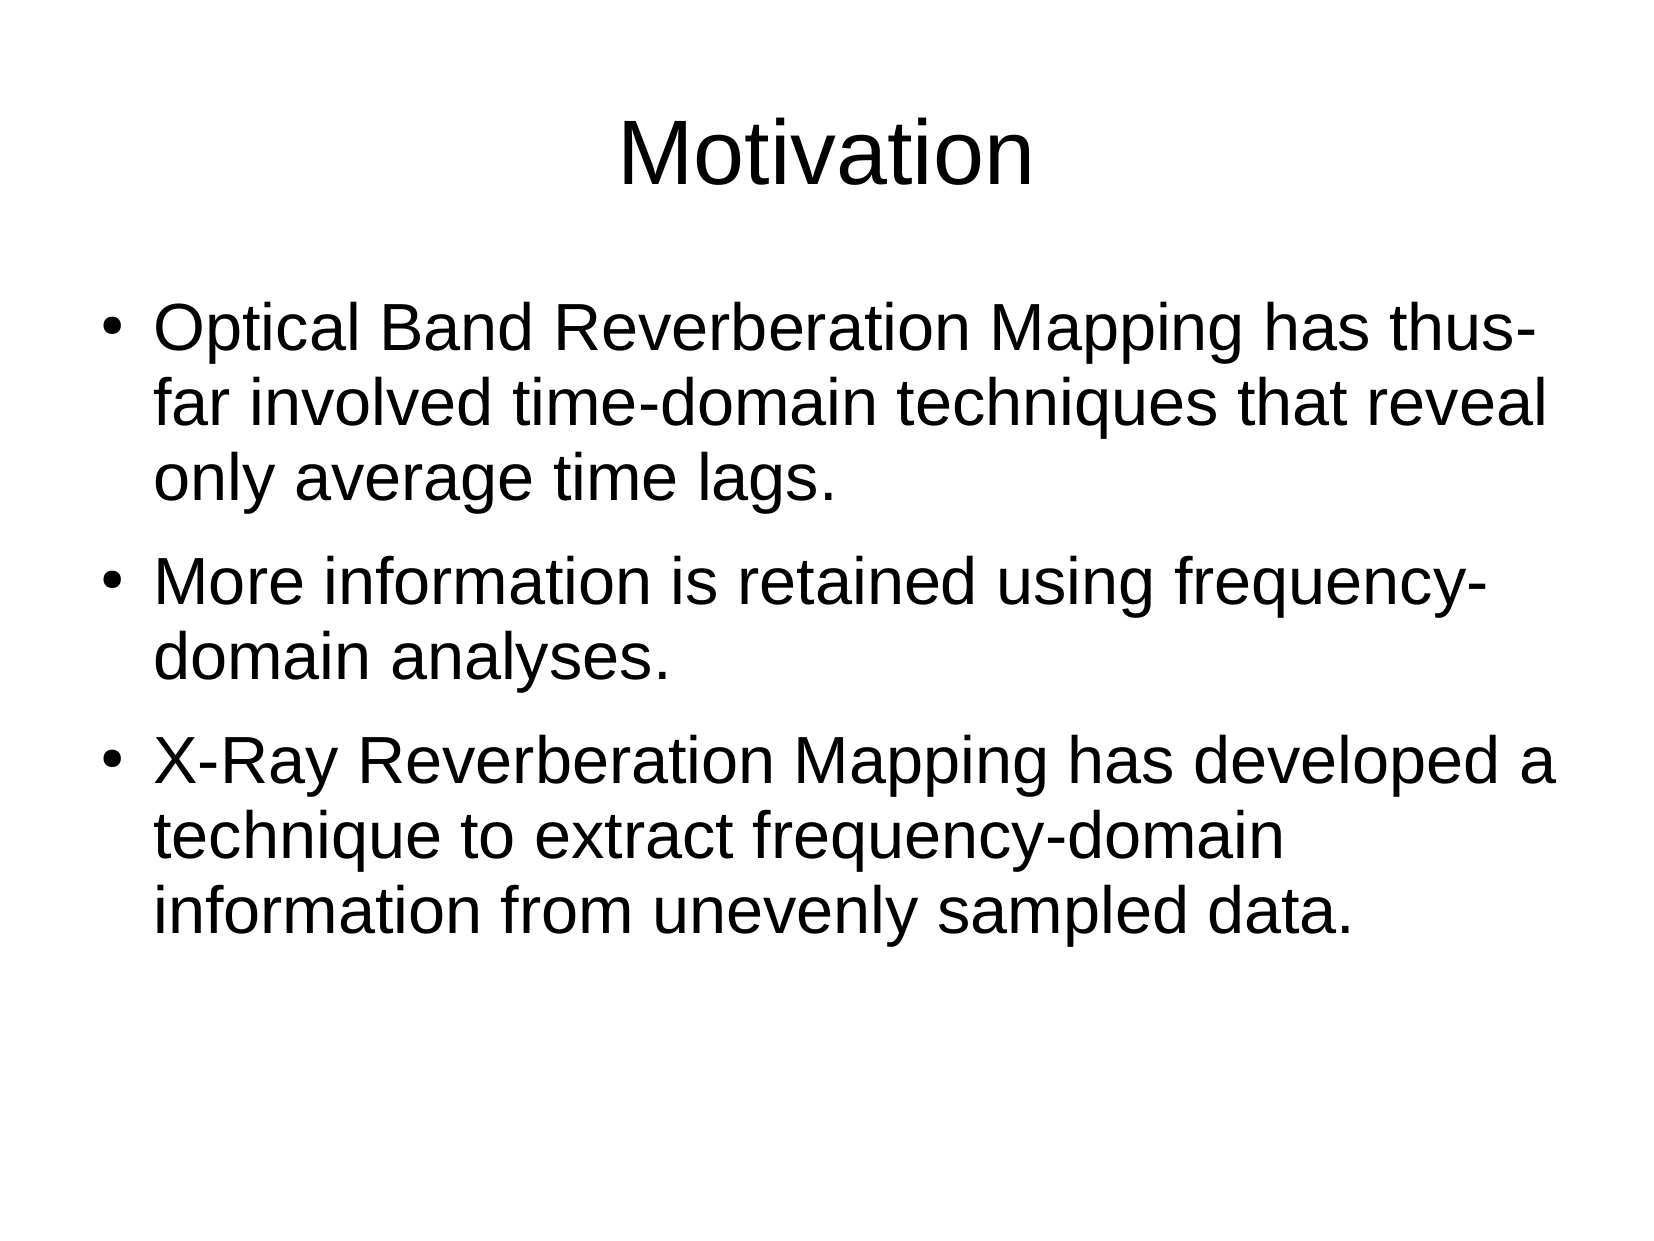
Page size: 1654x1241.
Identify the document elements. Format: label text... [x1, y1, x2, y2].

list Optical Band Reverberation Mapping has thus-far involved time-domain techniques that reveal only average time lags. More information is retained using frequency-domain analyses. X-Ray Reverberation Mapping has developed a technique to extract frequency-domain information from unevenly sampled data. [82, 290, 1571, 1010]
title Motivation [82, 49, 1571, 257]
